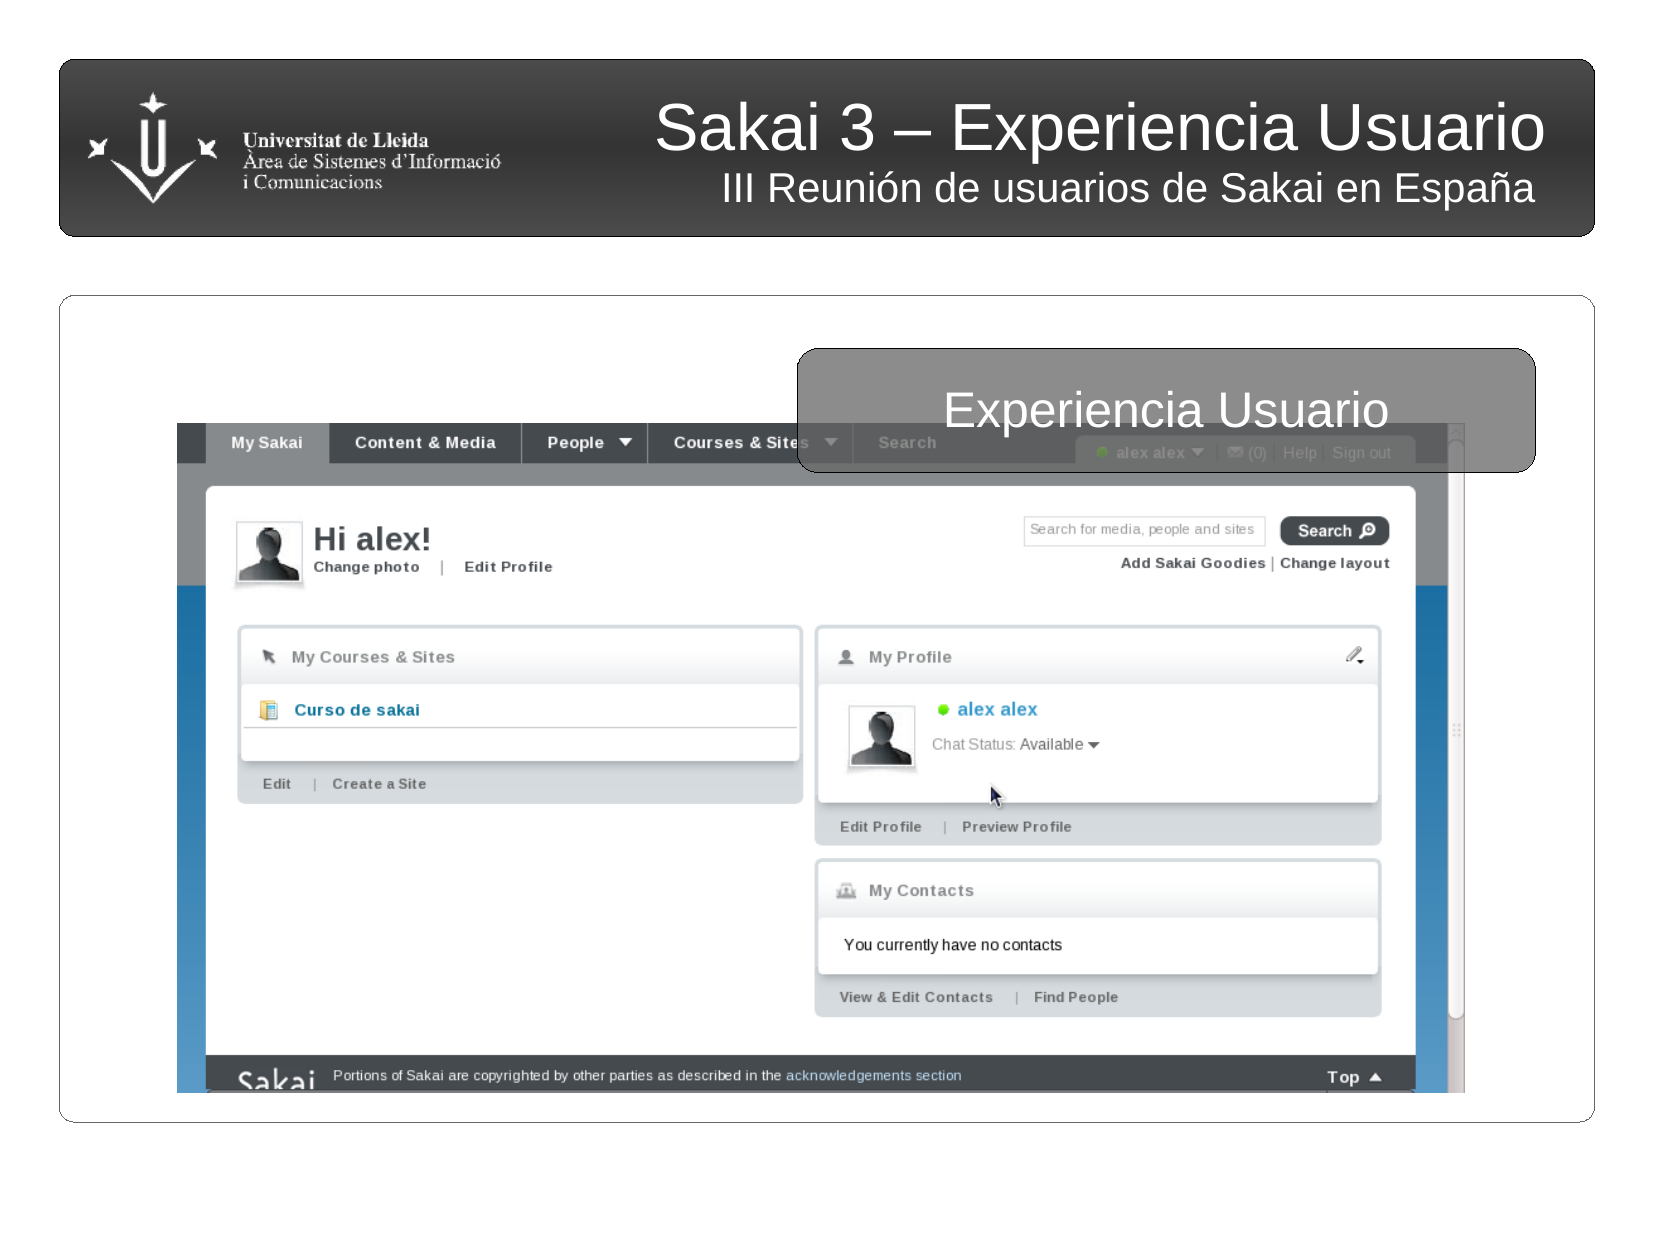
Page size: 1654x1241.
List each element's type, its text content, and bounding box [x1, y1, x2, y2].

picture [64, 75, 530, 225]
text_box Experiencia Usuario [797, 348, 1536, 473]
title Sakai 3 – Experiencia Usuario III Reunión de usuarios de Sakai en España [501, 84, 1548, 218]
picture [177, 423, 1465, 1093]
